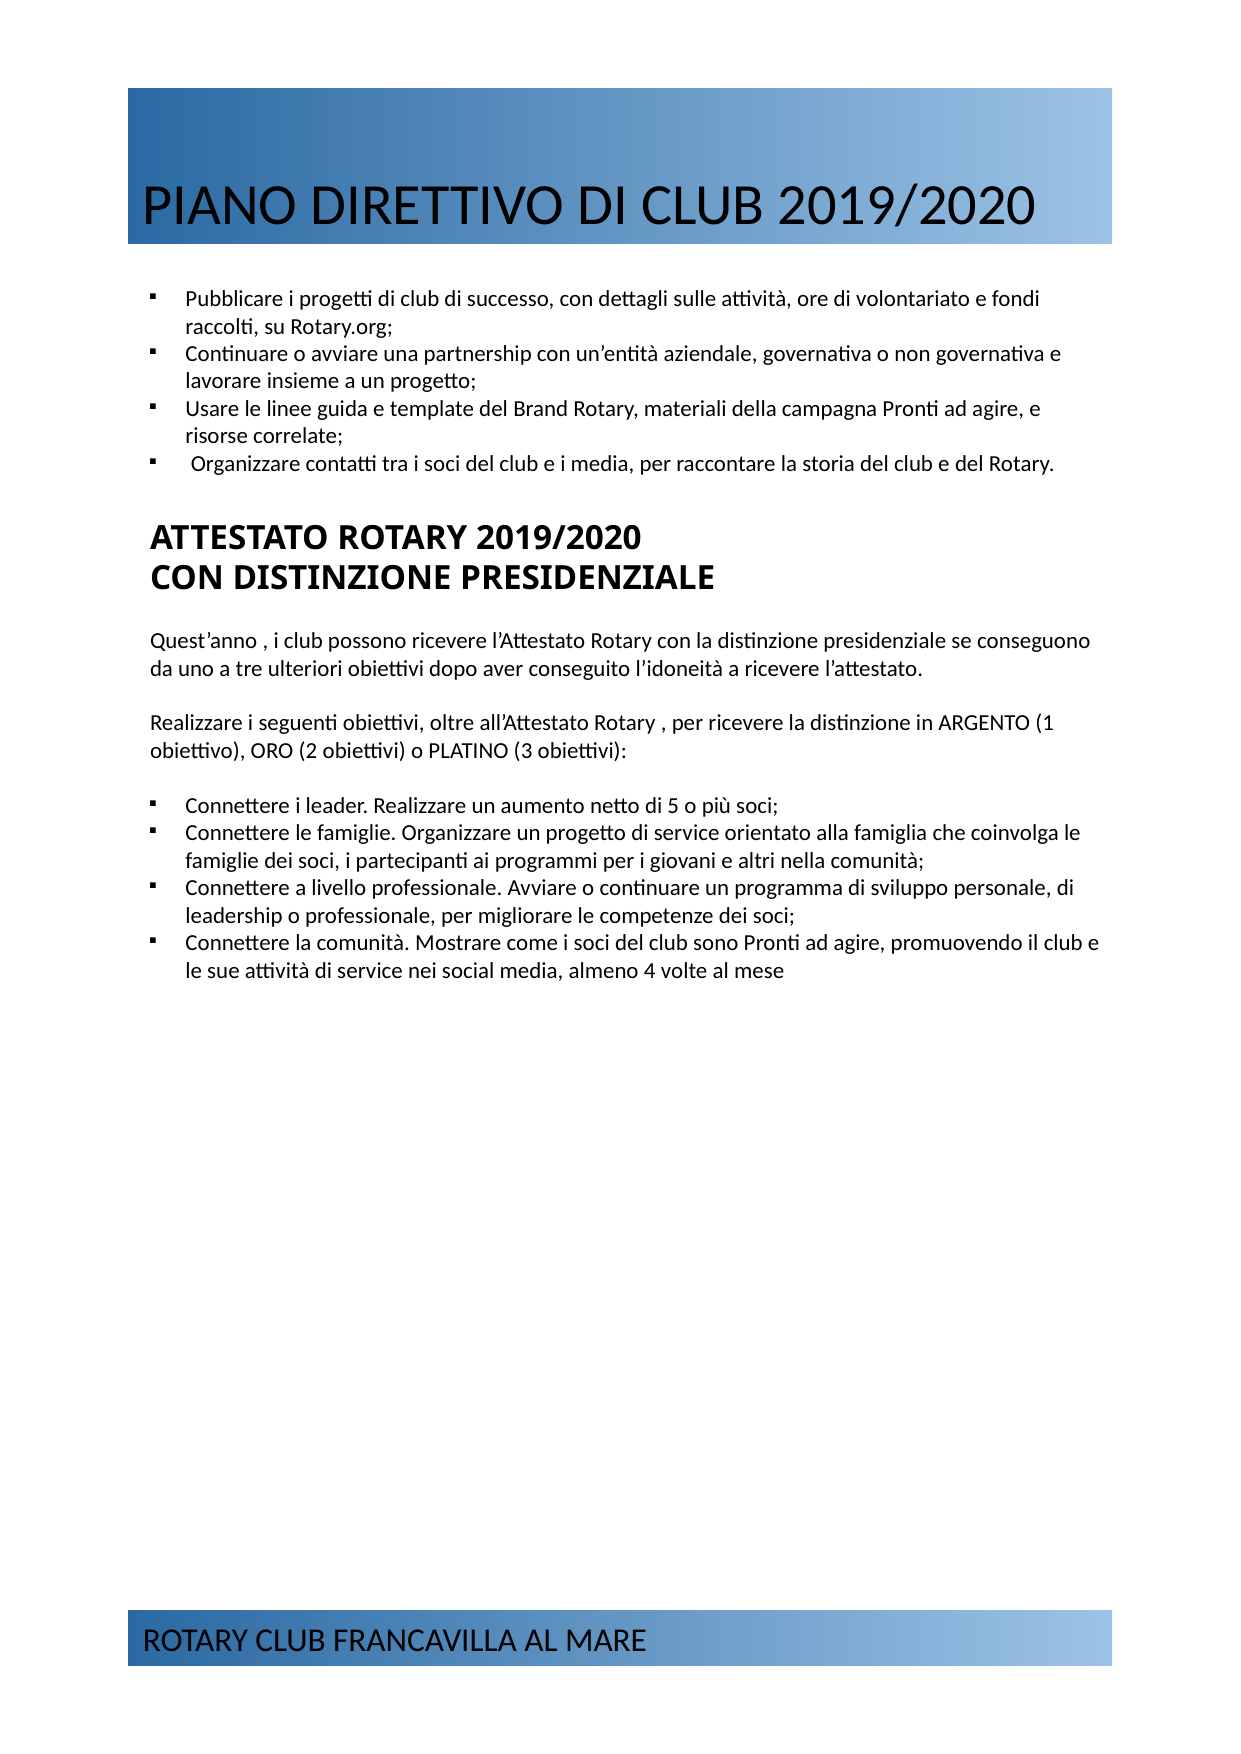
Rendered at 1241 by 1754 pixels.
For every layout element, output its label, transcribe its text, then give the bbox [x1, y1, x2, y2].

text_box PIANO DIRETTIVO DI CLUB 2019/2020 [128, 88, 1113, 244]
text_box Pubblicare i progetti di club di successo, con dettagli sulle attività, ore di volontariato e fondi raccolti, su Rotary.org; Continuare o avviare una partnership con un’entità aziendale, governativa o non governativa e lavorare insieme a un progetto; Usare le linee guida e template del Brand Rotary, materiali della campagna Pronti ad agire, e risorse correlate; Organizzare contatti tra i soci del club e i media, per raccontare la storia del club e del Rotary. ATTESTATO ROTARY 2019/2020 CON DISTINZIONE PRESIDENZIALE Quest’anno , i club possono ricevere l’Attestato Rotary con la distinzione presidenziale se conseguono da uno a tre ulteriori obiettivi dopo aver conseguito l’idoneità a ricevere l’attestato. Realizzare i seguenti obiettivi, oltre all’Attestato Rotary , per ricevere la distinzione in ARGENTO (1 obiettivo), ORO (2 obiettivi) o PLATINO (3 obiettivi): Connettere i leader. Realizzare un aumento netto di 5 o più soci; Connettere le famiglie. Organizzare un progetto di service orientato alla famiglia che coinvolga le famiglie dei soci, i partecipanti ai programmi per i giovani e altri nella comunità; Connettere a livello professionale. Avviare o continuare un programma di sviluppo personale, di leadership o professionale, per migliorare le competenze dei soci; Connettere la comunità. Mostrare come i soci del club sono Pronti ad agire, promuovendo il club e le sue attività di service nei social media, almeno 4 volte al mese [135, 246, 1120, 1018]
text_box ROTARY CLUB FRANCAVILLA AL MARE [128, 1610, 1113, 1666]
